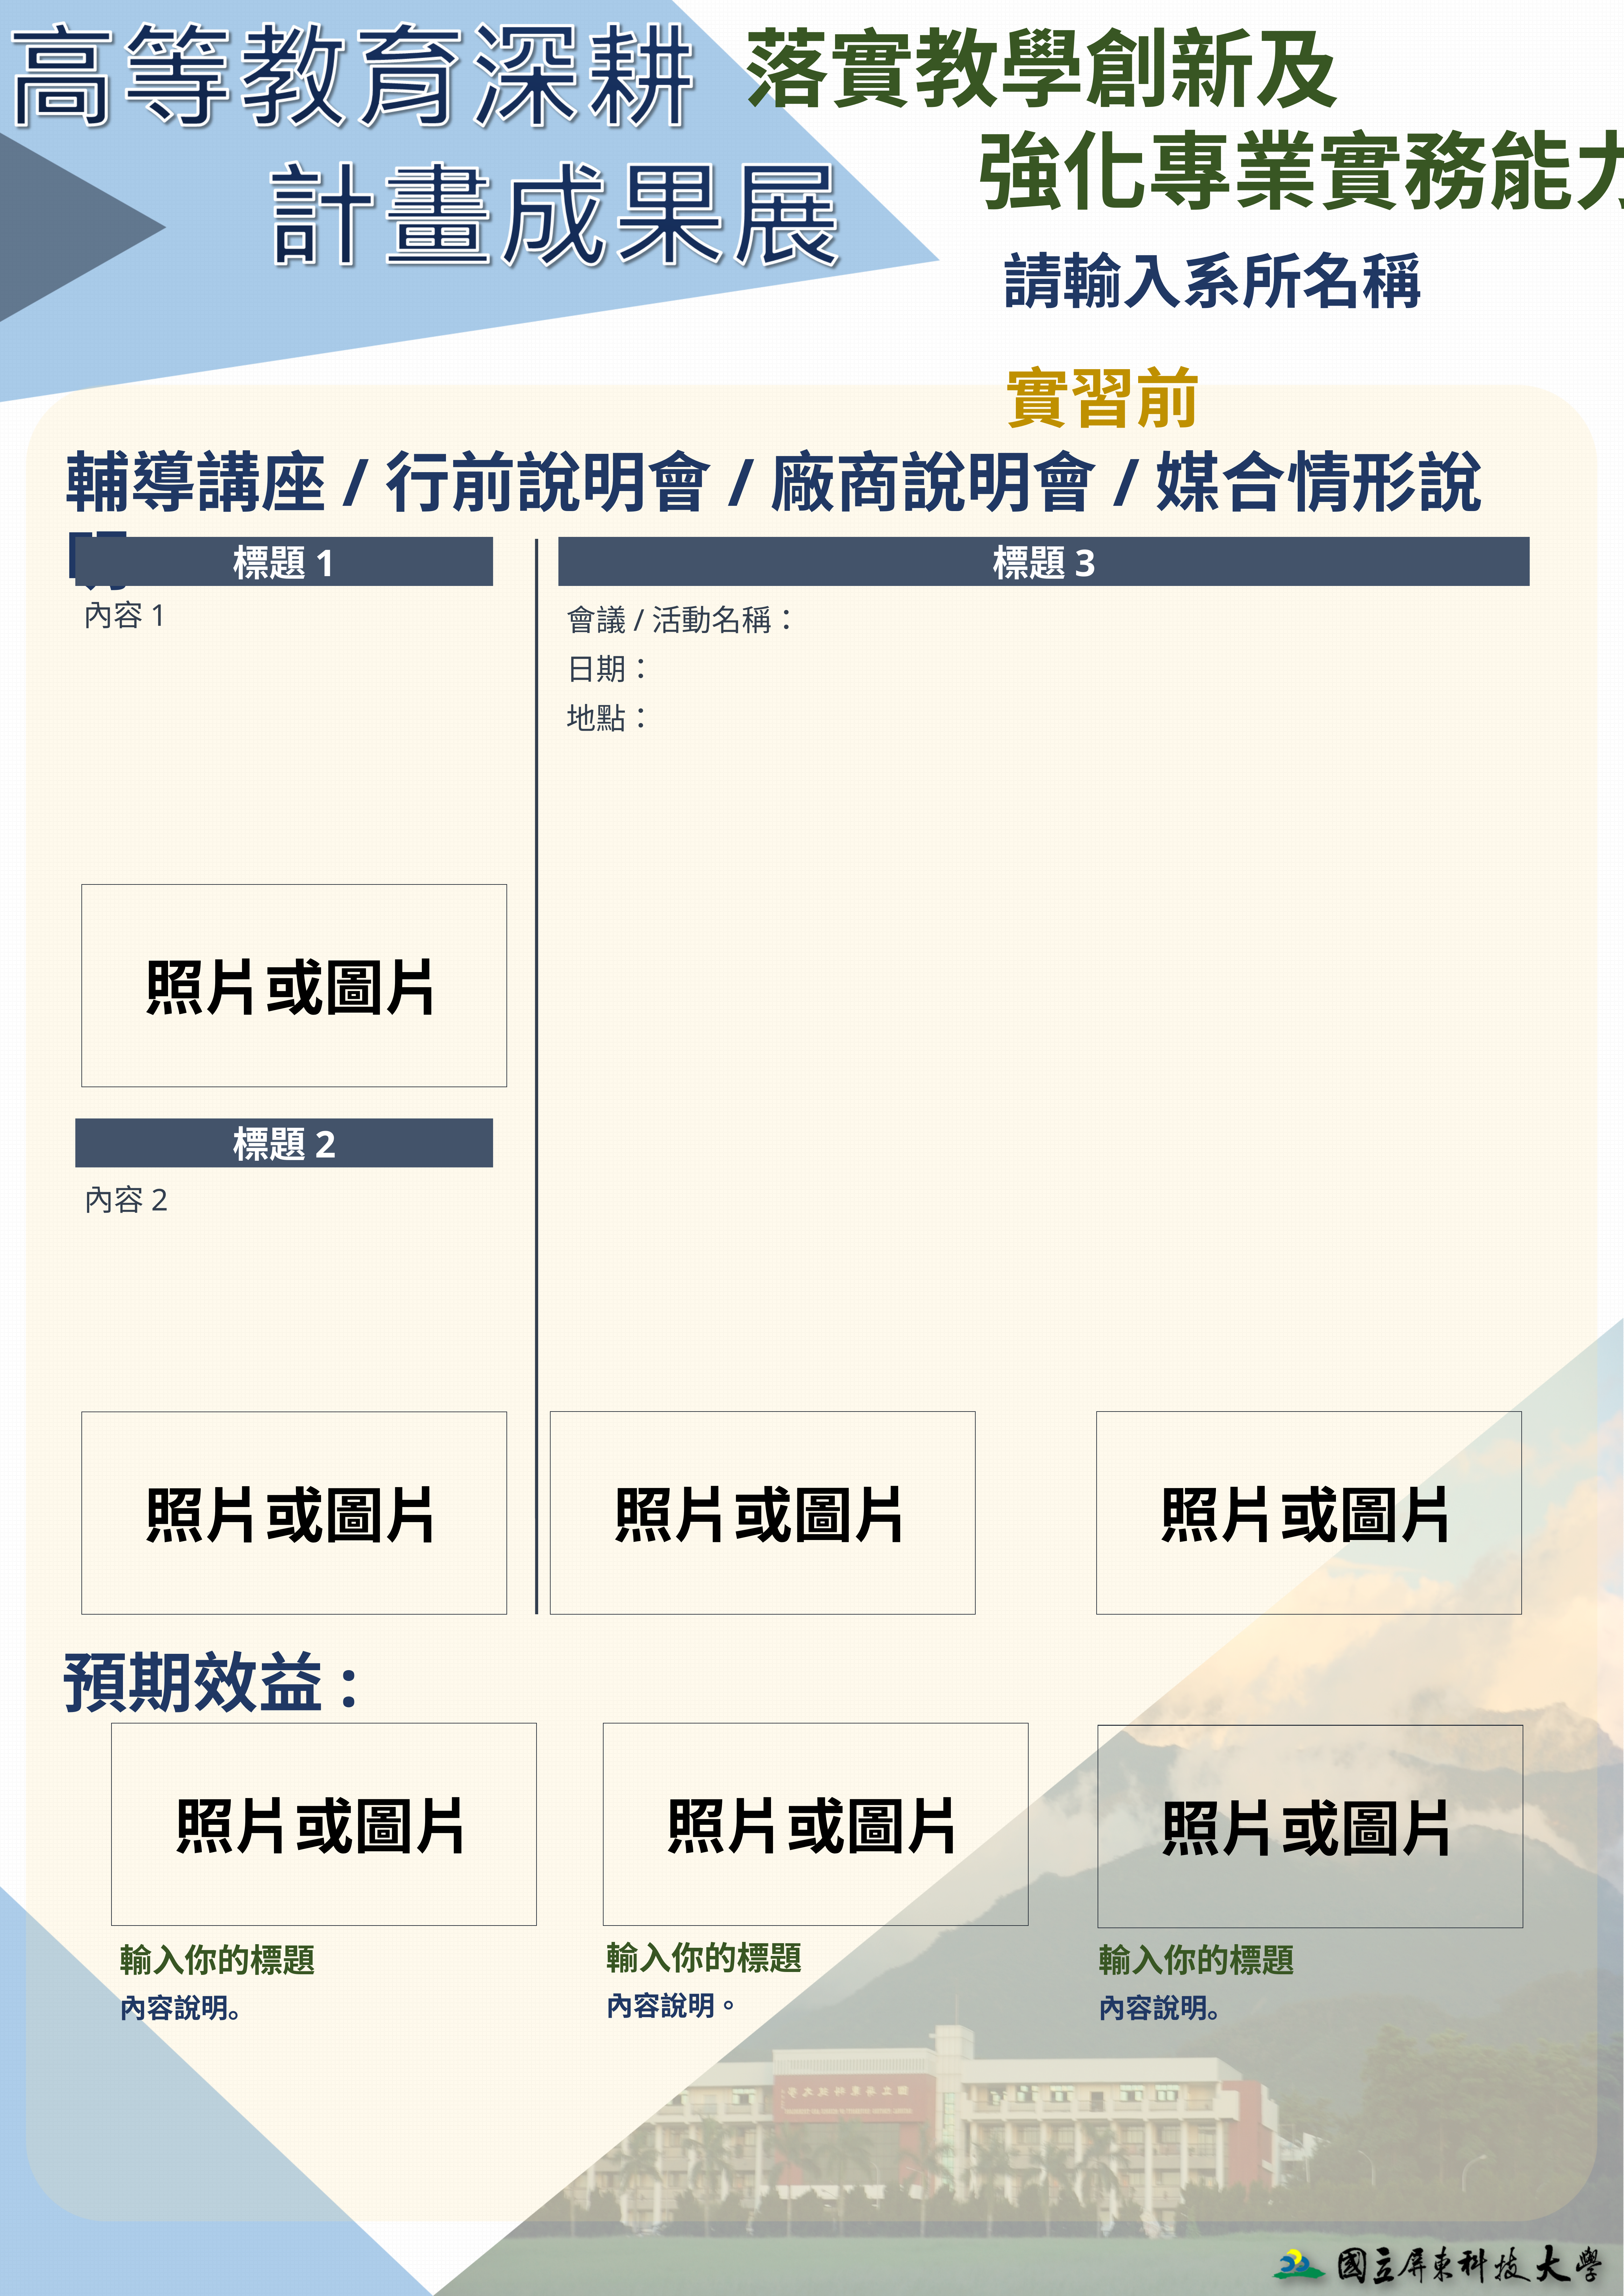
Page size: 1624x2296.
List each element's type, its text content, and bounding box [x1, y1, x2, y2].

text_box 實習前 [1000, 354, 1425, 437]
text_box 輸入你的標題 內容說明。 [111, 1928, 537, 2028]
text_box 標題3 [558, 537, 1530, 586]
text_box 照片或圖片 [81, 1412, 507, 1615]
text_box 照片或圖片 [1097, 1412, 1522, 1614]
text_box 標題2 [75, 1118, 493, 1168]
text_box 內容2 [76, 1170, 502, 1221]
text_box 輔導講座/行前說明會/廠商說明會/媒合情形說明: [60, 438, 1516, 600]
text_box 照片或圖片 [603, 1723, 1029, 1926]
text_box 請輸入系所名稱 [998, 241, 1427, 317]
text_box 會議/活動名稱： 日期： 地點： [558, 590, 984, 739]
text_box 輸入你的標題 內容說明。 [598, 1925, 1023, 2025]
text_box 預期效益: [57, 1639, 796, 1722]
text_box 輸入你的標題 內容說明。 [1090, 1928, 1516, 2028]
text_box 照片或圖片 [111, 1723, 537, 1926]
text_box 內容1 [75, 585, 501, 636]
text_box 落實教學創新及 強化專業實務能力 [739, 12, 1624, 222]
text_box 照片或圖片 [1098, 1725, 1523, 1928]
picture [0, 0, 1624, 2296]
text_box 標題1 [75, 537, 493, 585]
text_box 照片或圖片 [81, 884, 507, 1087]
text_box 照片或圖片 [550, 1412, 976, 1614]
